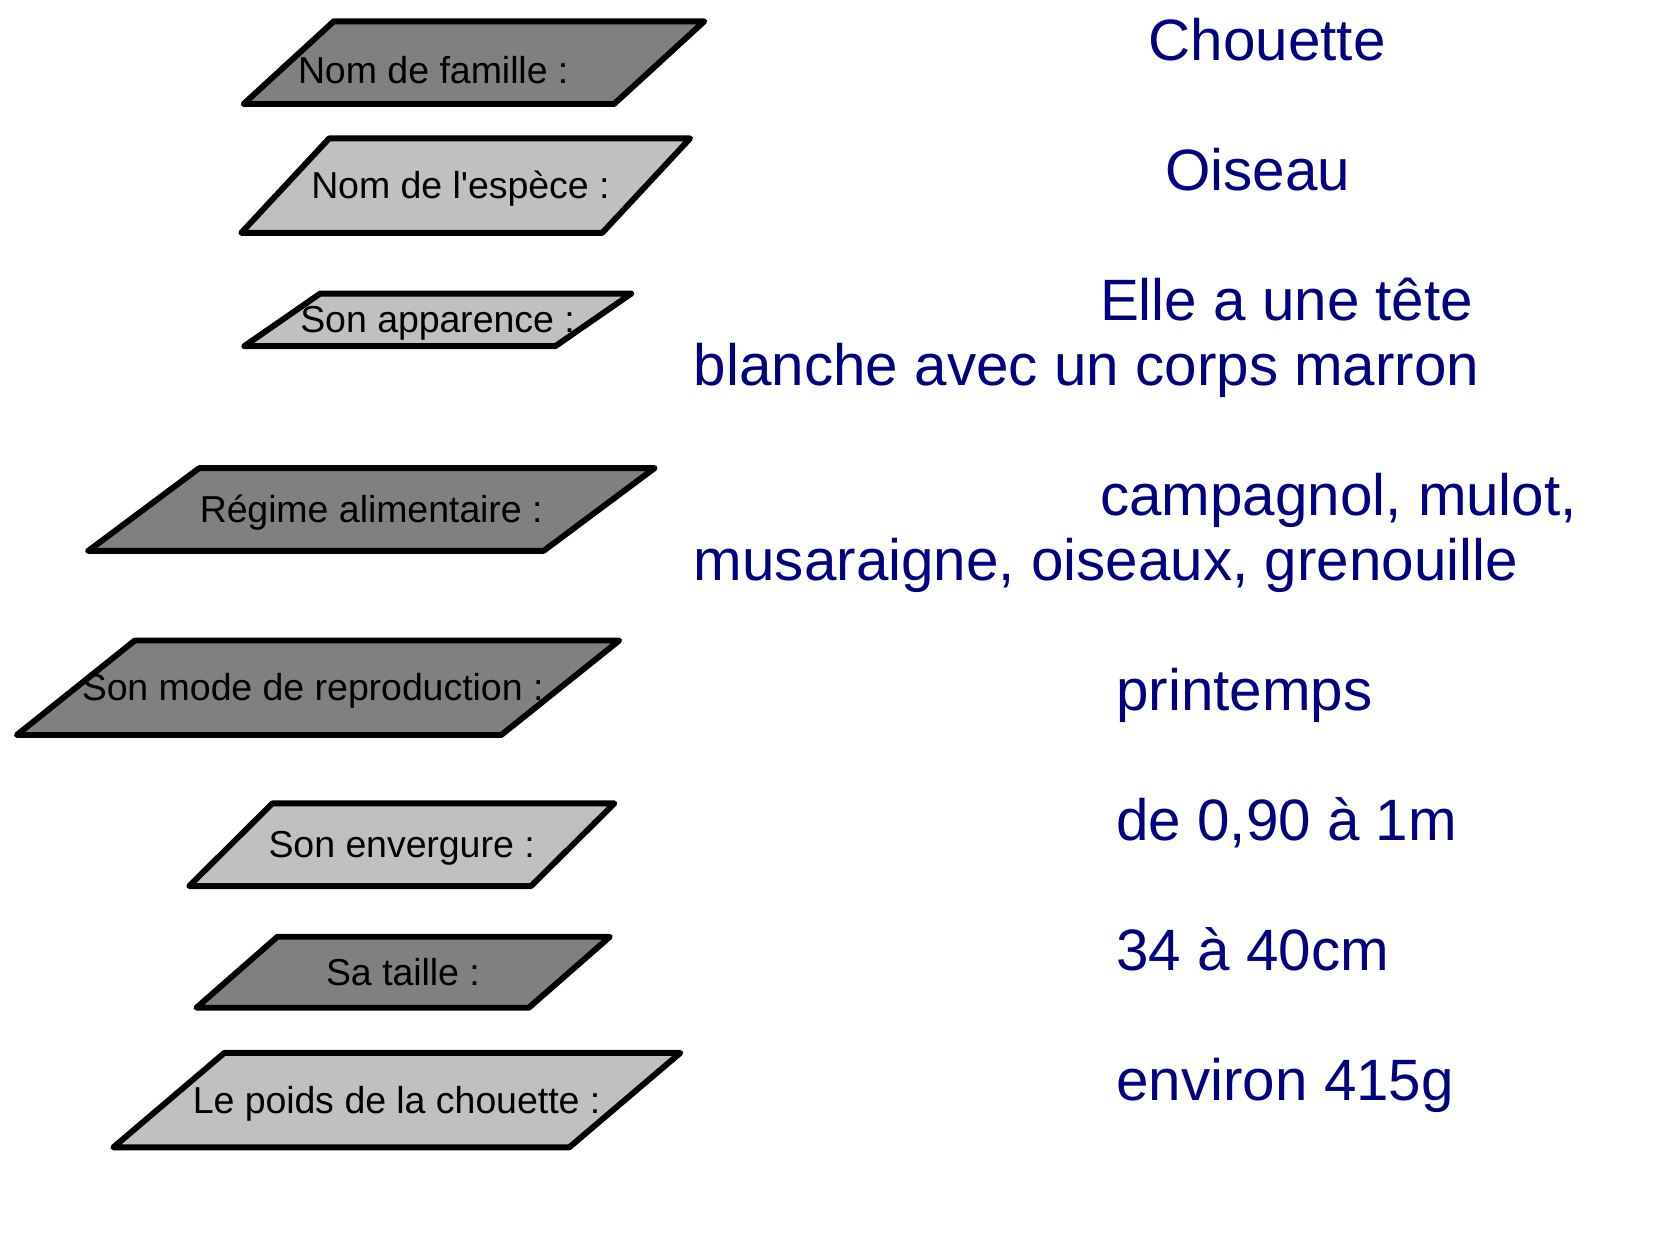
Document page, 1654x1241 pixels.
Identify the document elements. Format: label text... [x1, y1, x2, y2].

text_box Son apparence : [244, 293, 632, 347]
text_box Son envergure : [189, 803, 615, 887]
text_box Régime alimentaire : [88, 468, 655, 551]
text_box [650, 21, 705, 72]
text_box [243, 67, 617, 104]
text_box Le poids de la chouette : [113, 1052, 681, 1148]
text_box Nom de famille : [283, 0, 650, 102]
text_box Son mode de reproduction : [16, 640, 620, 736]
text_box Nom de l'espèce : [241, 138, 691, 233]
text_box Sa taille : [196, 936, 610, 1008]
text_box Chouette Oiseau Elle a une tête blanche avec un corps marron campagnol, mulot, musaraigne, oiseaux, grenouille printemps de 0,90 à 1m 34 à 40cm environ 415g [679, 0, 1654, 1241]
